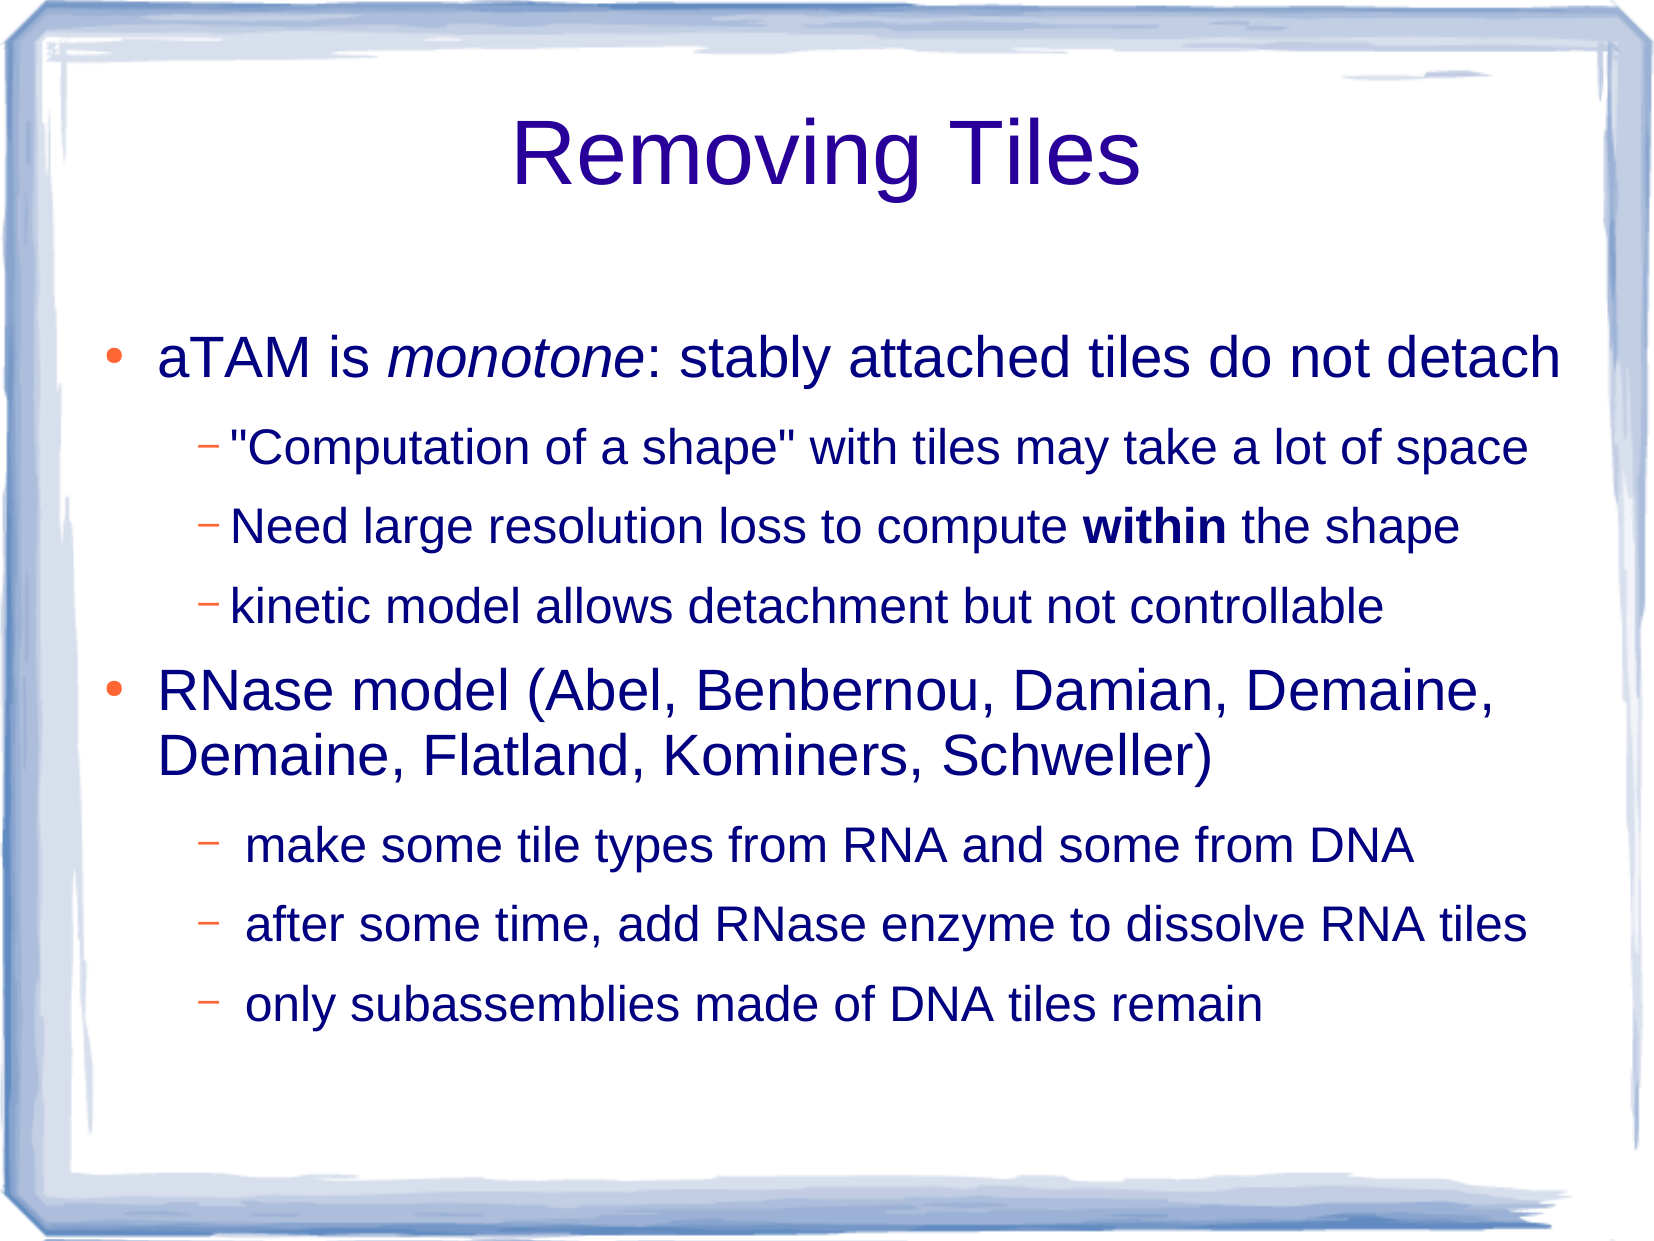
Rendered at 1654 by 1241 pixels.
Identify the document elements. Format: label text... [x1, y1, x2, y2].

picture [0, 0, 1654, 1241]
title Removing Tiles [82, 49, 1571, 257]
list aTAM is monotone: stably attached tiles do not detach "Computation of a shape" with tiles may take a lot of space Need large resolution loss to compute within the shape kinetic model allows detachment but not controllable RNase model (Abel, Benbernou, Damian, Demaine, Demaine, Flatland, Kominers, Schweller) make some tile types from RNA and some from DNA after some time, add RNase enzyme to dissolve RNA tiles only subassemblies made of DNA tiles remain [86, 324, 1615, 1144]
